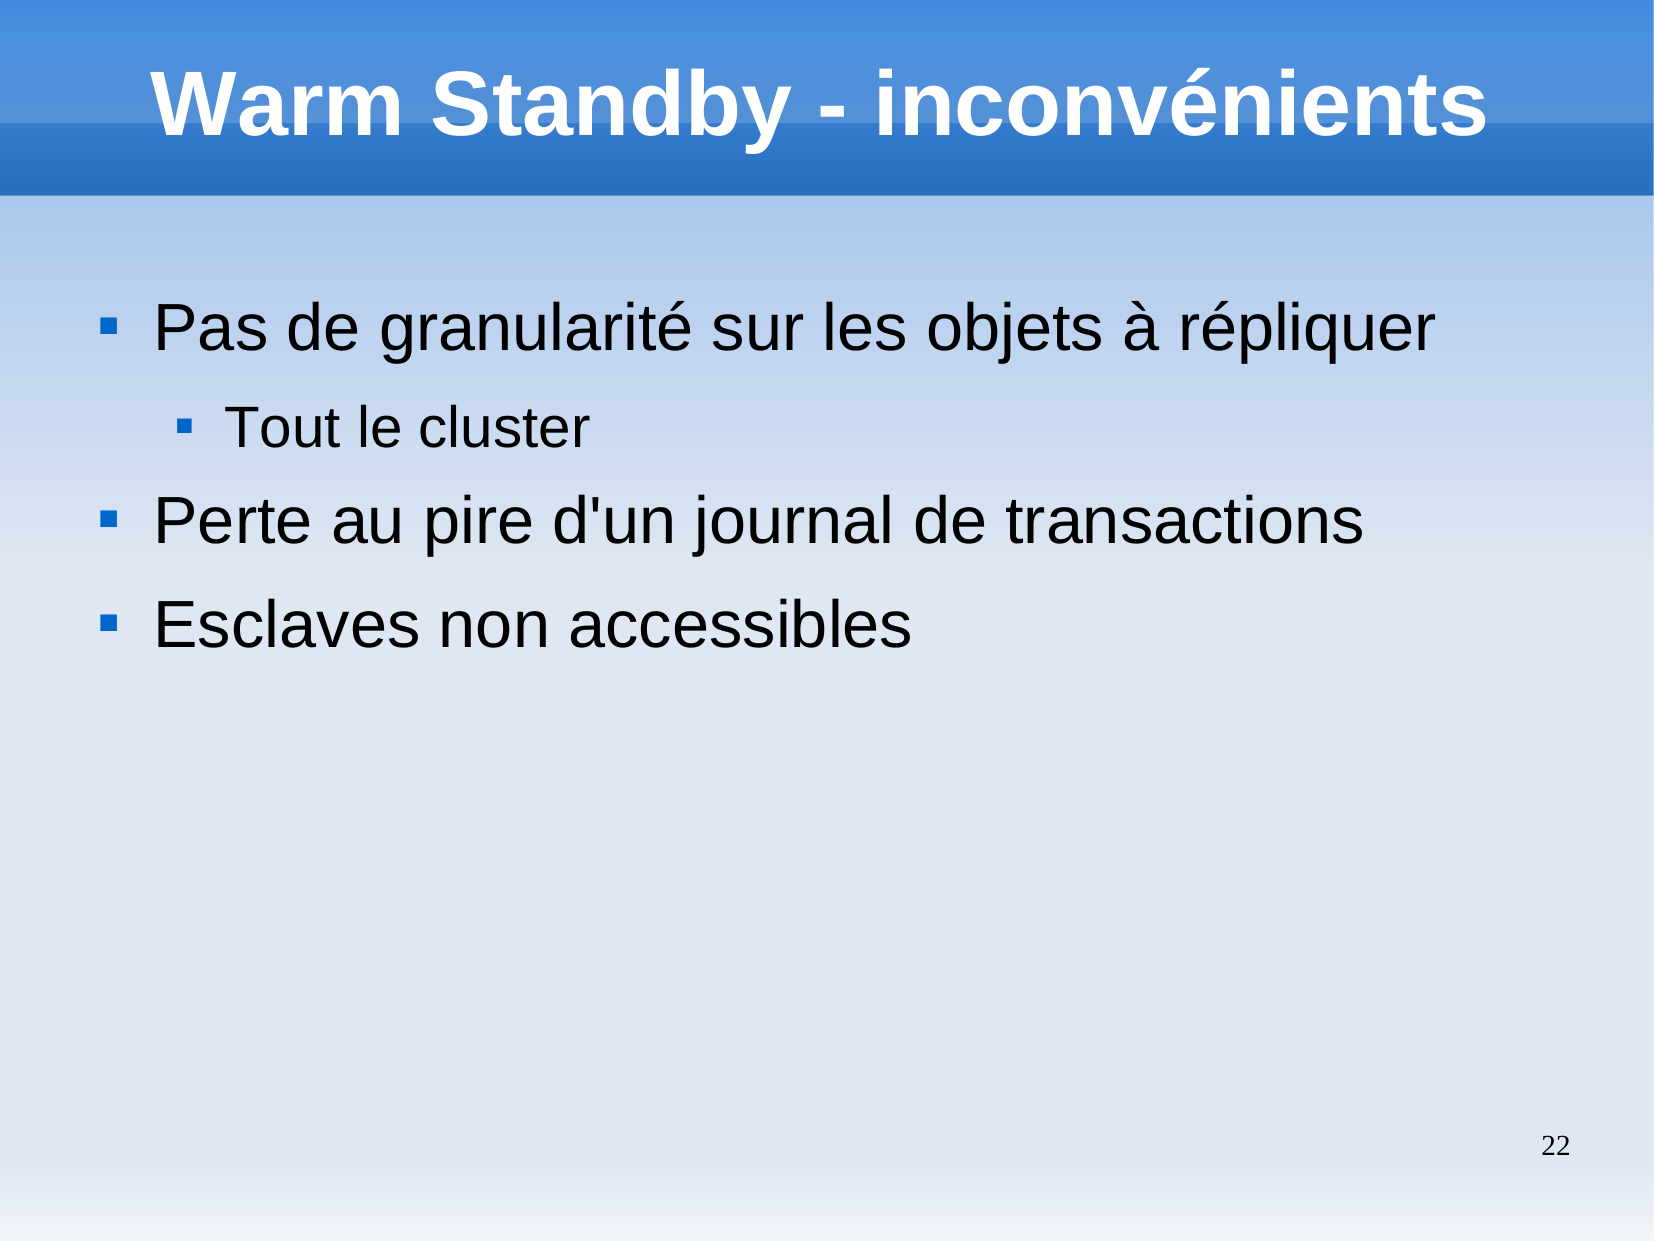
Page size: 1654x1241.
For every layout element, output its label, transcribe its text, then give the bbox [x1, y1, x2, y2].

title Warm Standby - inconvénients [76, 7, 1565, 200]
list Pas de granularité sur les objets à répliquer Tout le cluster Perte au pire d'un journal de transactions Esclaves non accessibles [82, 290, 1571, 1094]
picture [0, 0, 1654, 1241]
